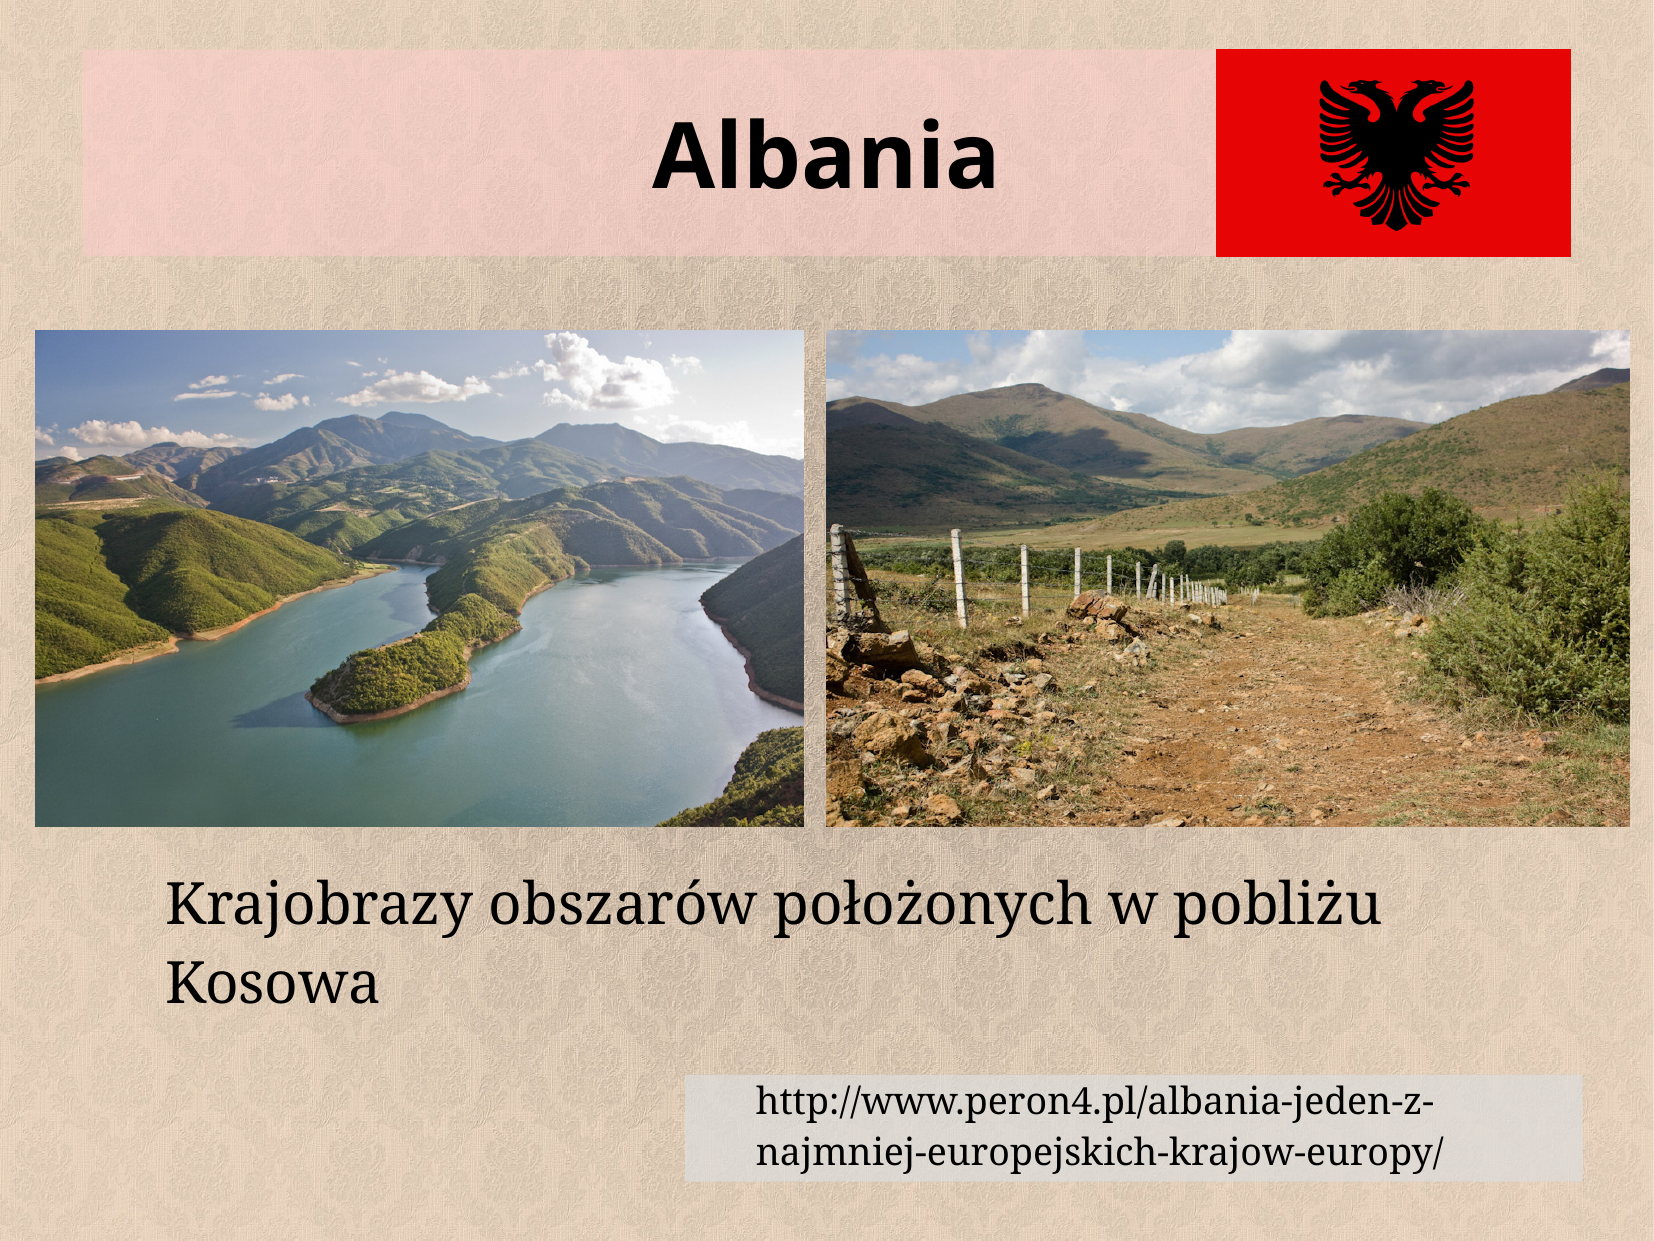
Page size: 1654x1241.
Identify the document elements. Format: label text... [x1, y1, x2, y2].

picture [0, 0, 1654, 1241]
list Krajobrazy obszarów położonych w pobliżu Kosowa [94, 862, 1548, 957]
list http://www.peron4.pl/albania-jeden-z-najmniej-europejskich-krajow-europy/ [685, 1074, 1583, 1182]
title Albania [82, 49, 1216, 257]
